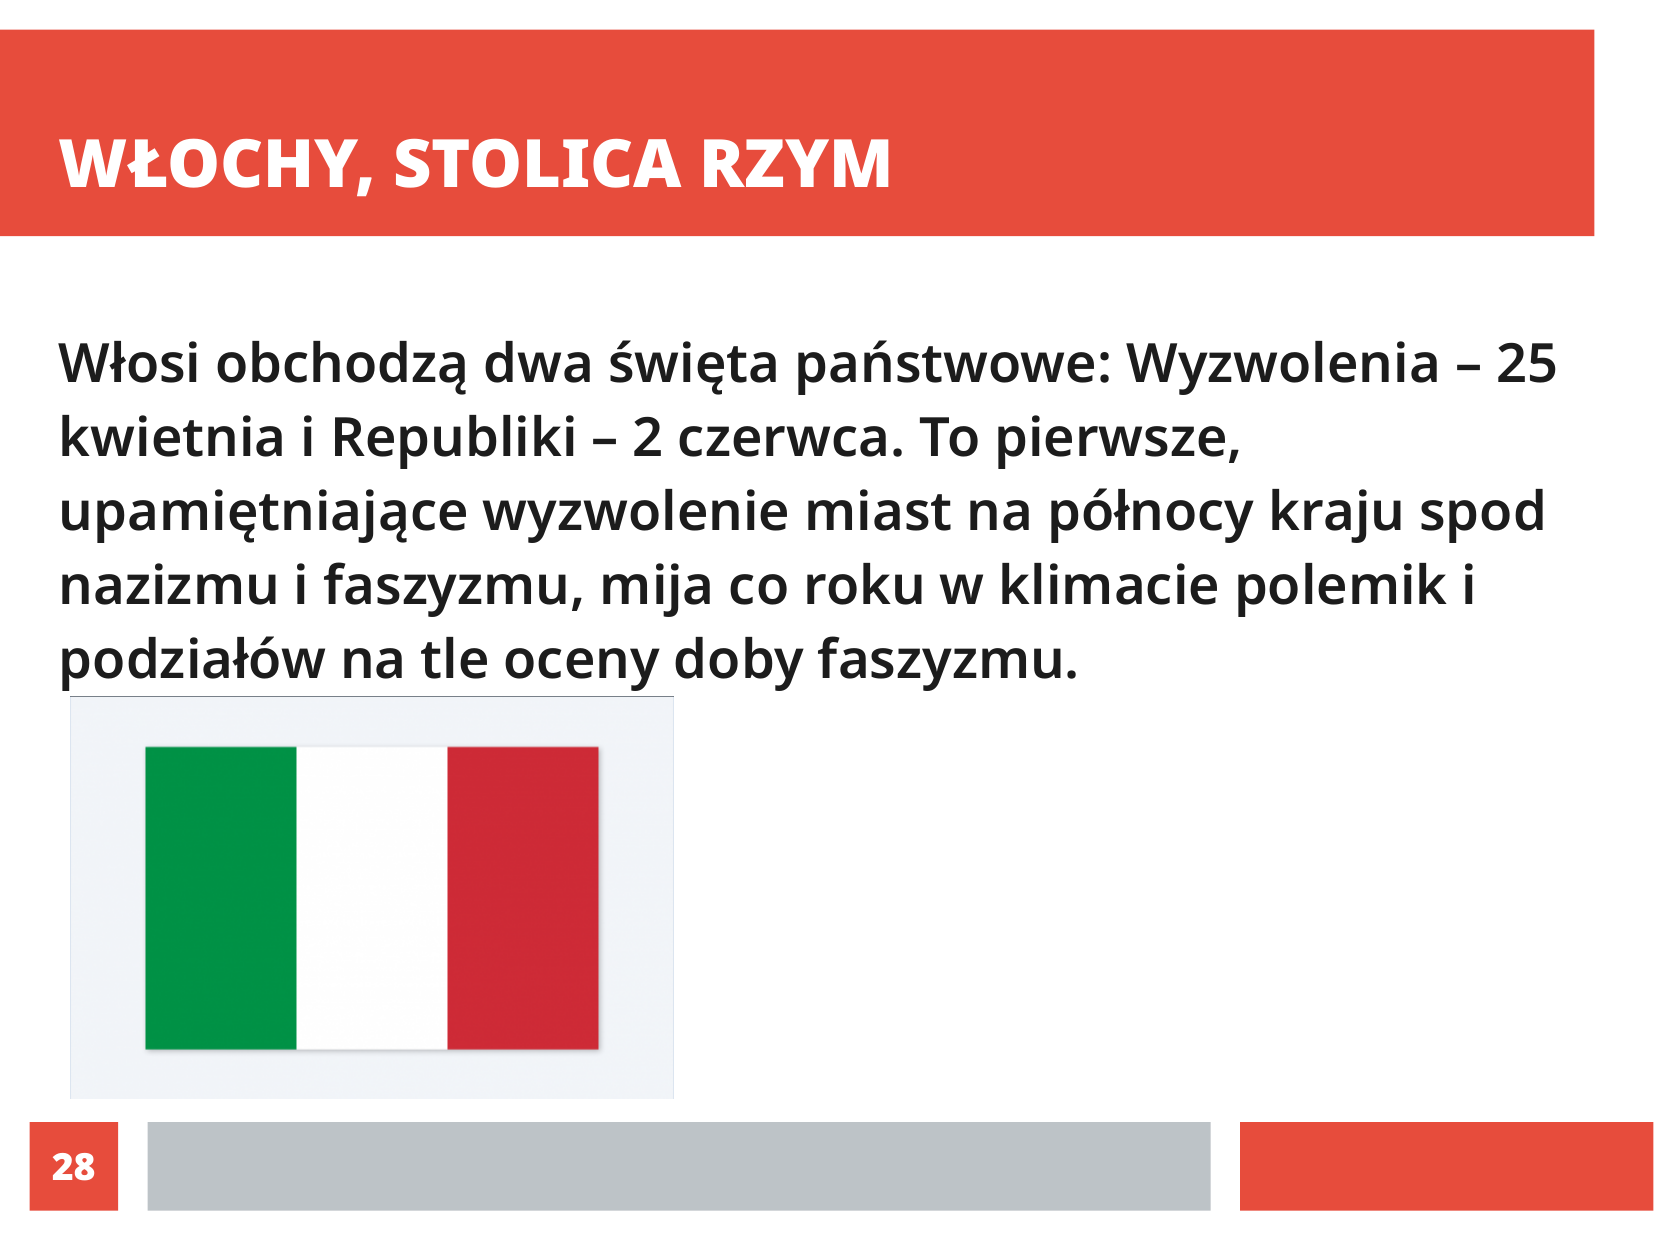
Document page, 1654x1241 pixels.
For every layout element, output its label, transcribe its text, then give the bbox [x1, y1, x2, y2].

title WŁOCHY, STOLICA RZYM [59, 59, 1595, 207]
list Włosi obchodzą dwa święta państwowe: Wyzwolenia – 25 kwietnia i Republiki – 2 czerwca. To pierwsze, upamiętniające wyzwolenie miast na północy kraju spod nazizmu i faszyzmu, mija co roku w klimacie polemik i podziałów na tle oceny doby faszyzmu. [59, 324, 1565, 1093]
picture [70, 696, 674, 1099]
